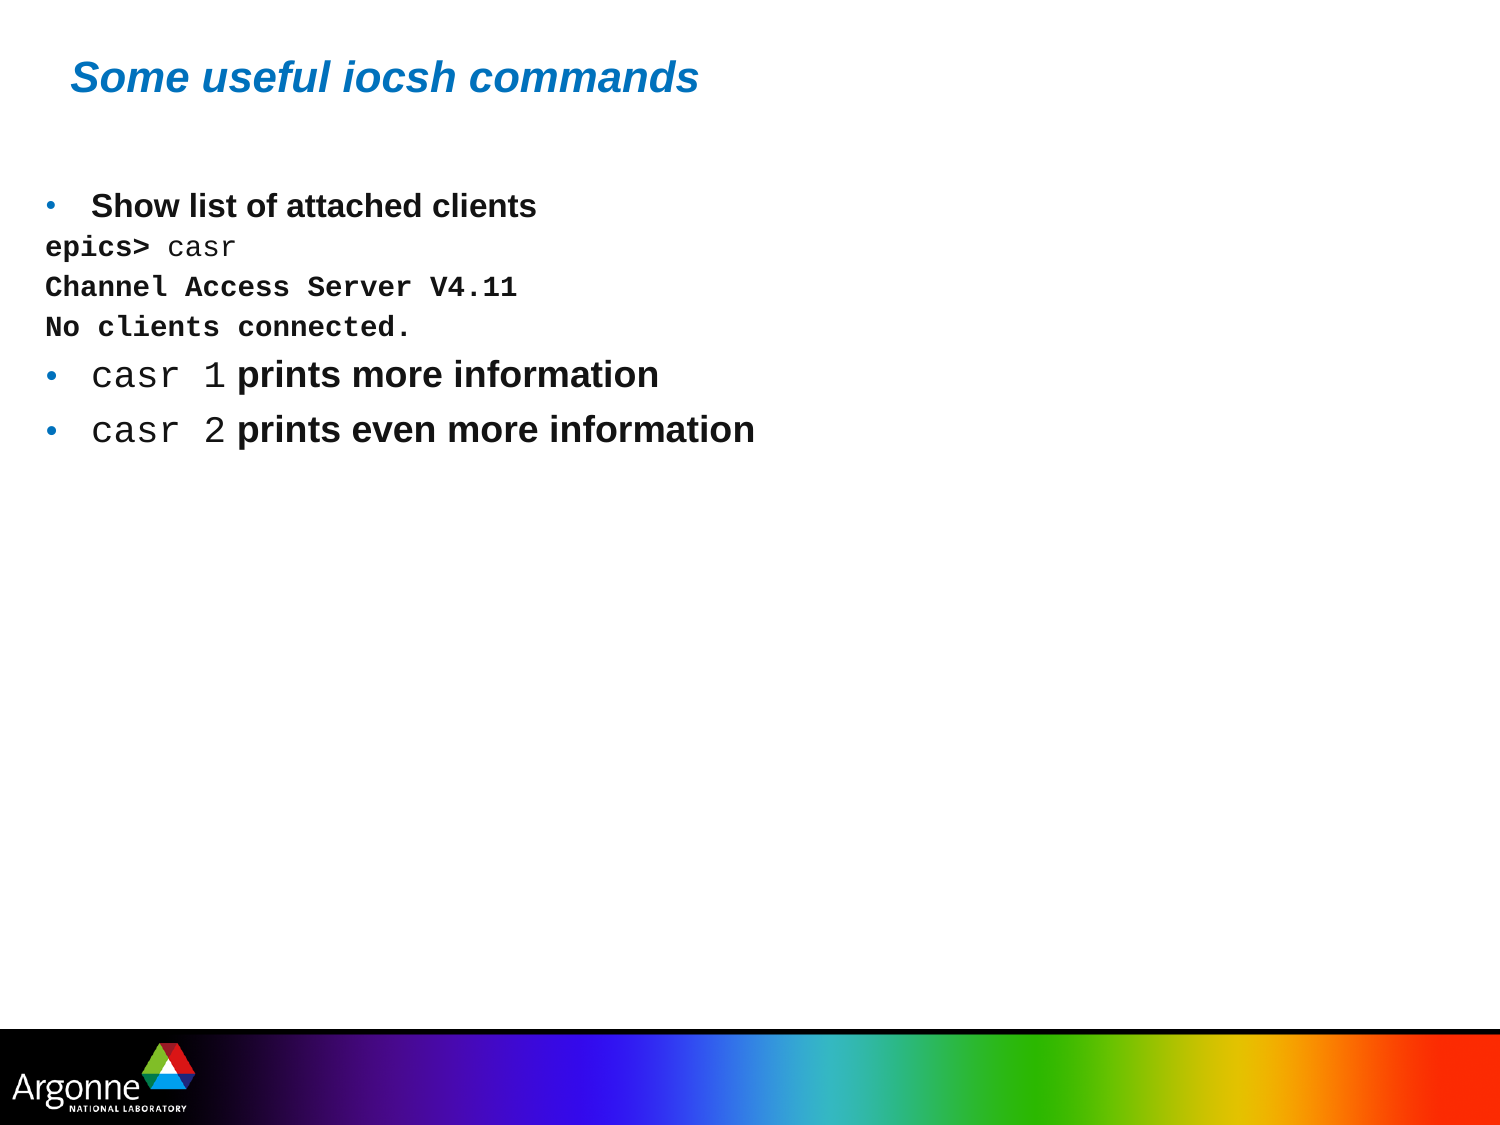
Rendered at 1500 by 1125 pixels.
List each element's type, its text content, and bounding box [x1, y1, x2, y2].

list Show list of attached clients epics> casr Channel Access Server V4.11 No clients connected. casr 1 prints more information casr 2 prints even more information [30, 183, 1447, 472]
title Some useful iocsh commands [55, 57, 1361, 113]
picture [0, 1029, 1500, 1125]
